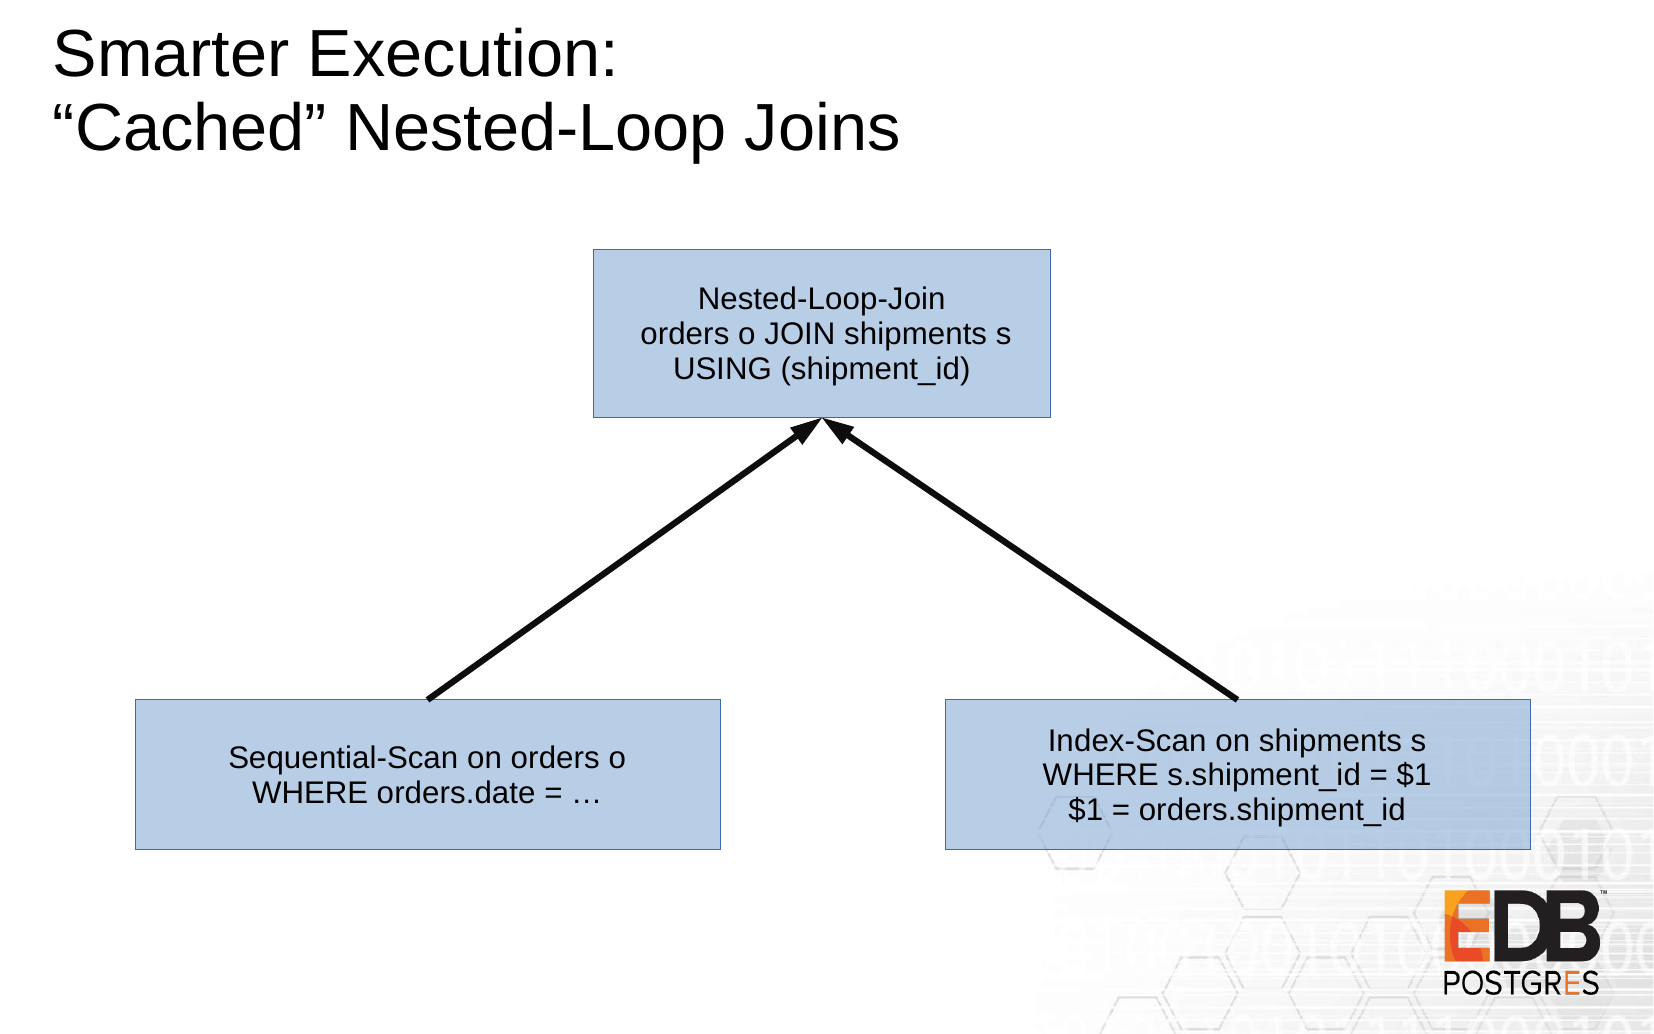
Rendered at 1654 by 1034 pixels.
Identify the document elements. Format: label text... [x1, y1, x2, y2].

text_box Nested-Loop-Join orders o JOIN shipments s USING (shipment_id) [593, 249, 1051, 418]
text_box Sequential-Scan on orders o WHERE orders.date = … [135, 699, 721, 850]
picture [0, 0, 1654, 1034]
title Smarter Execution: “Cached” Nested-Loop Joins [52, 15, 1318, 166]
text_box Index-Scan on shipments s WHERE s.shipment_id = $1 $1 = orders.shipment_id [945, 699, 1531, 850]
